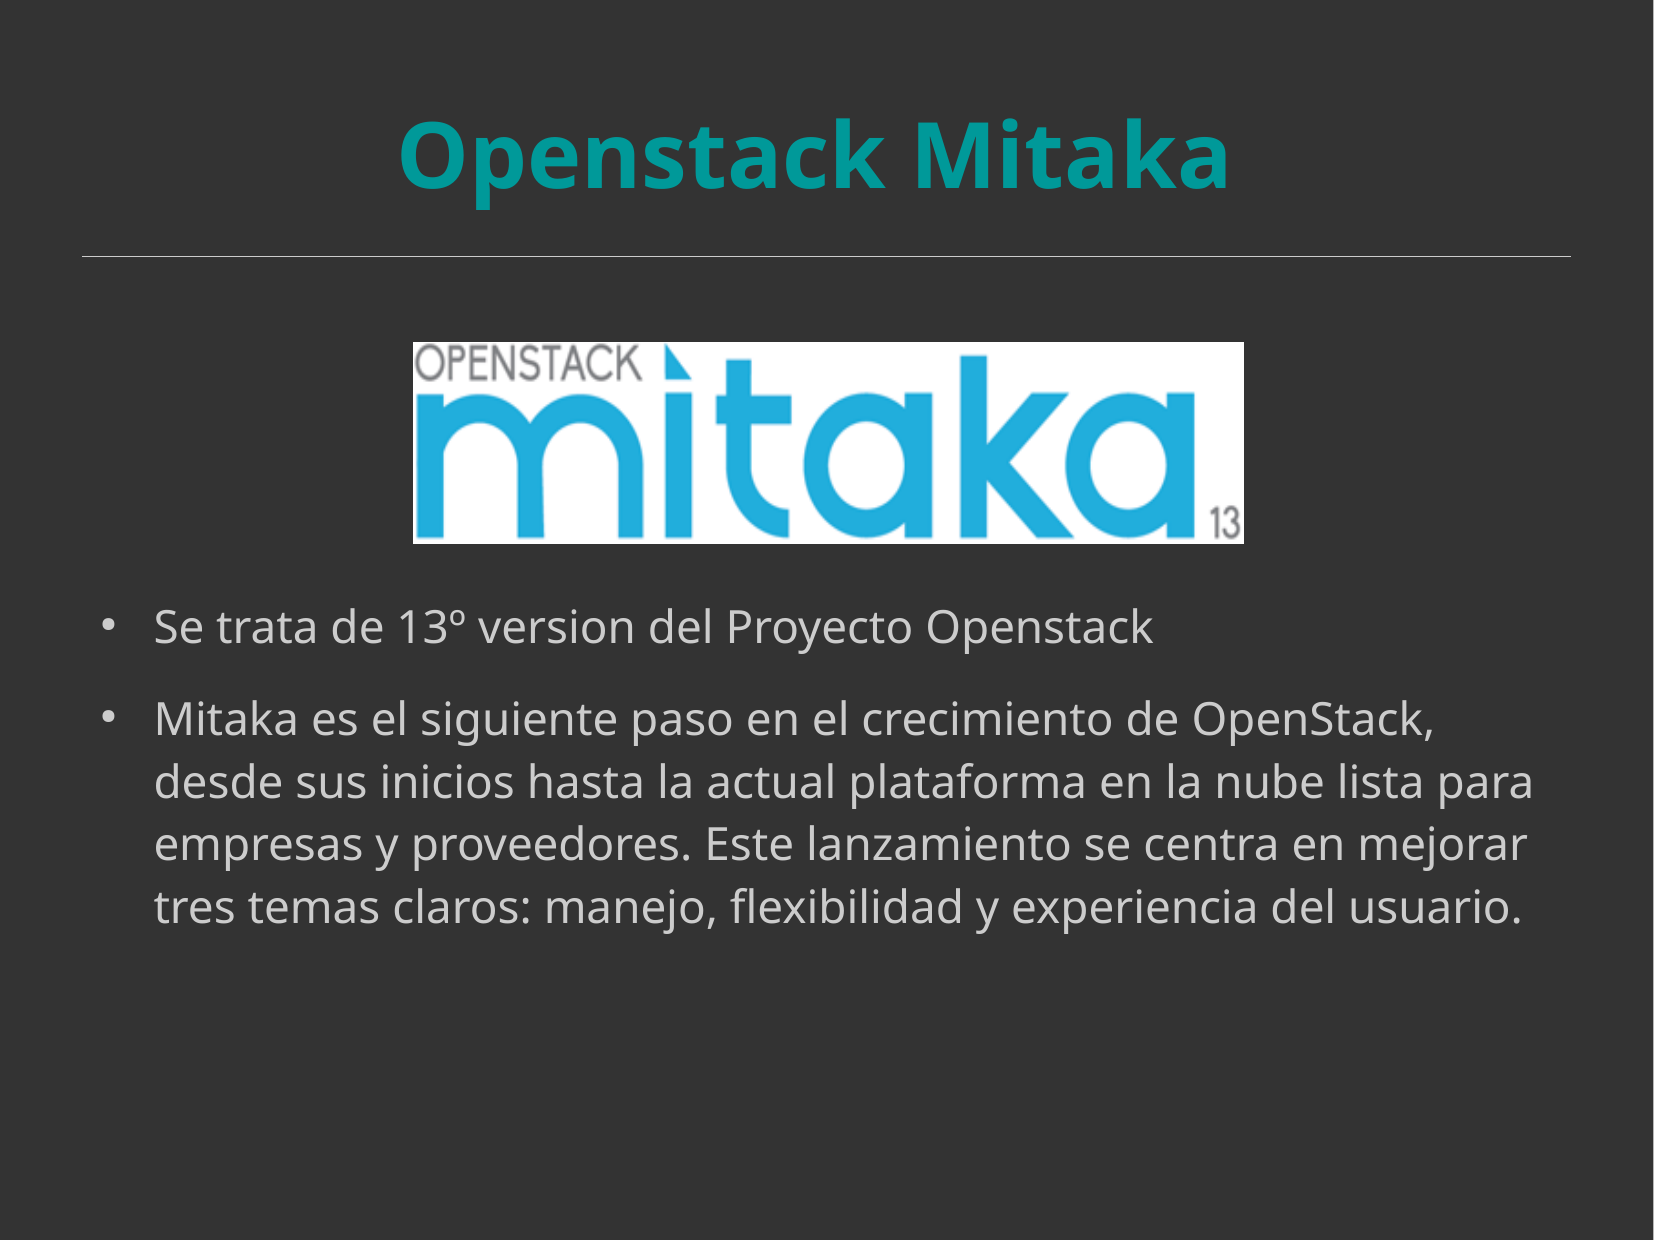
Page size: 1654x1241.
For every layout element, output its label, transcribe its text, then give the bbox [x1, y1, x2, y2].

list Se trata de 13º version del Proyecto Openstack Mitaka es el siguiente paso en el crecimiento de OpenStack, desde sus inicios hasta la actual plataforma en la nube lista para empresas y proveedores. Este lanzamiento se centra en mejorar tres temas claros: manejo, flexibilidad y experiencia del usuario. [82, 502, 1571, 1040]
picture [413, 342, 1244, 544]
title Openstack Mitaka [82, 49, 1571, 257]
